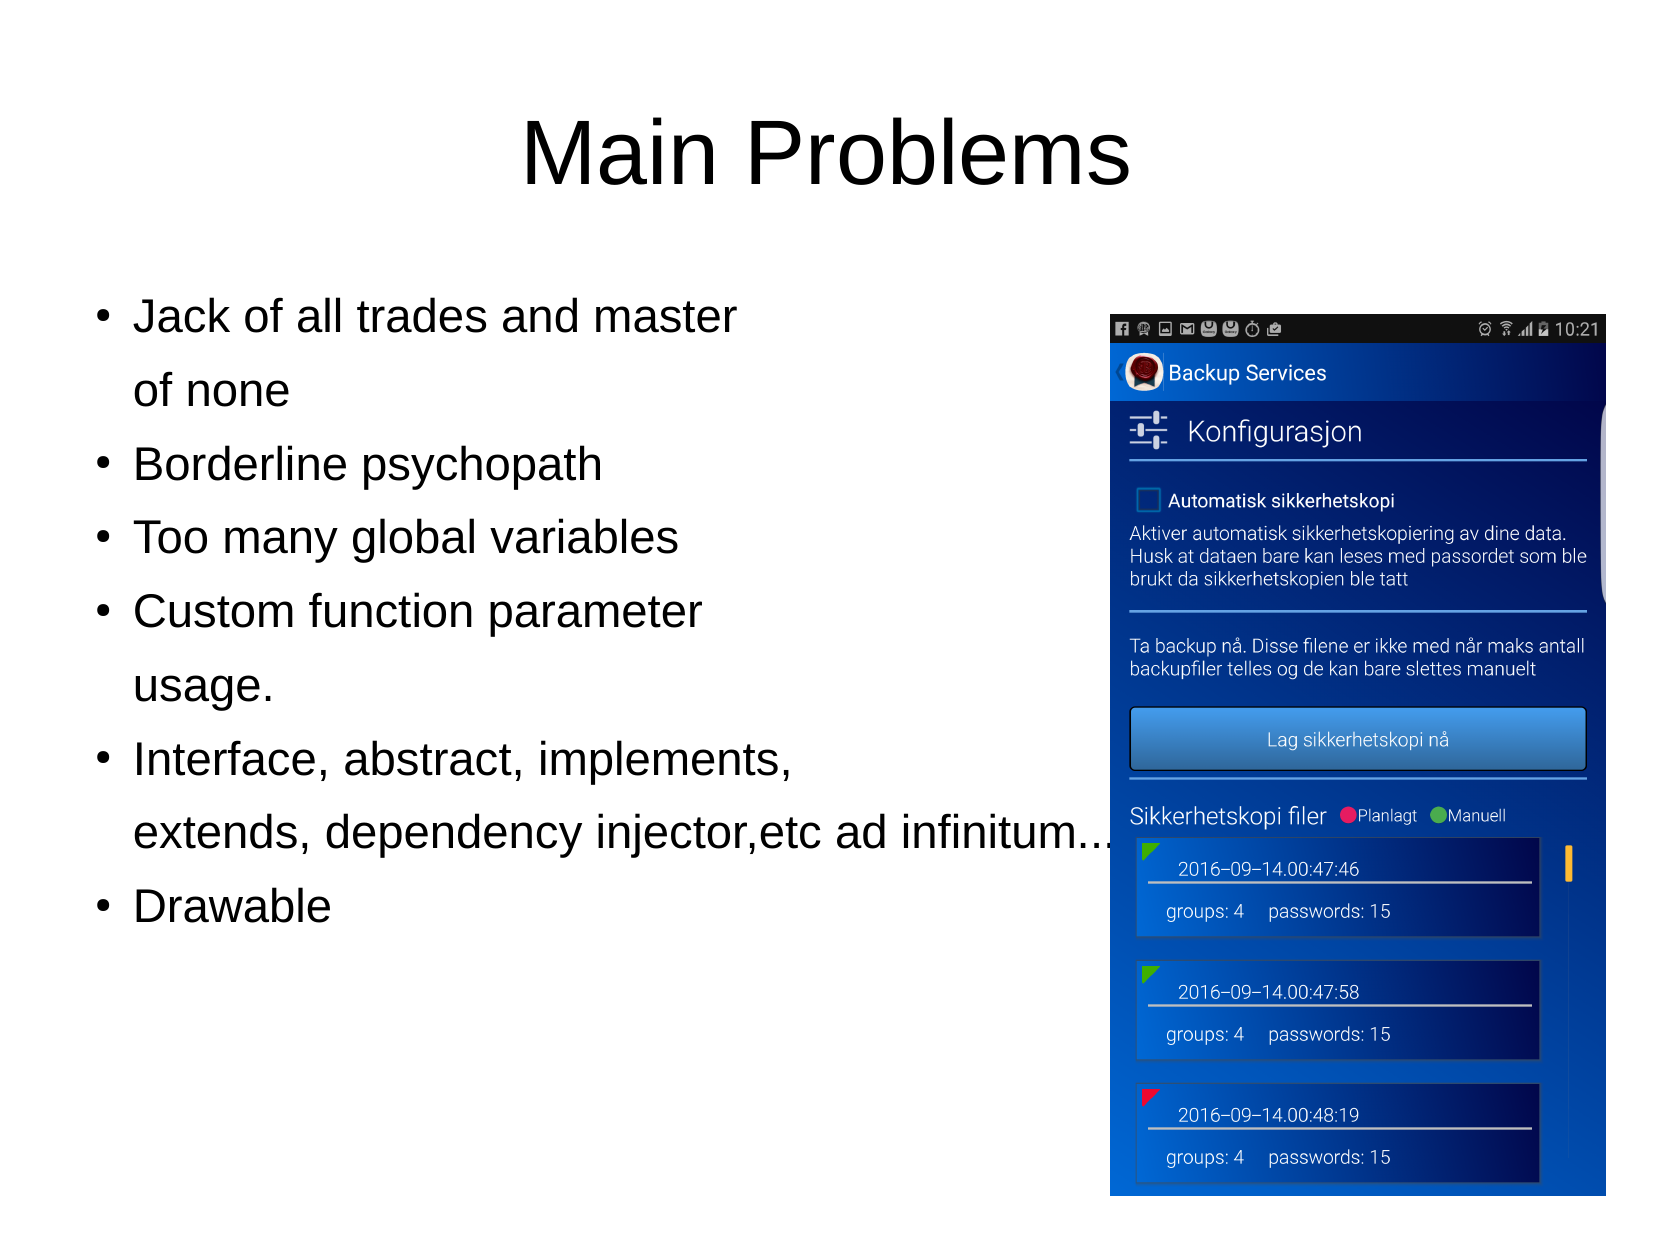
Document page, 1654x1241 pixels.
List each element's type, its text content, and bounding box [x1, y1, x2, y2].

picture [1110, 314, 1606, 1196]
title Main Problems [82, 49, 1571, 257]
list Jack of all trades and master of none Borderline psychopath Too many global variables Custom function parameter usage. Interface, abstract, implements, extends, dependency injector,etc ad infinitum... Drawable [82, 290, 1571, 1010]
